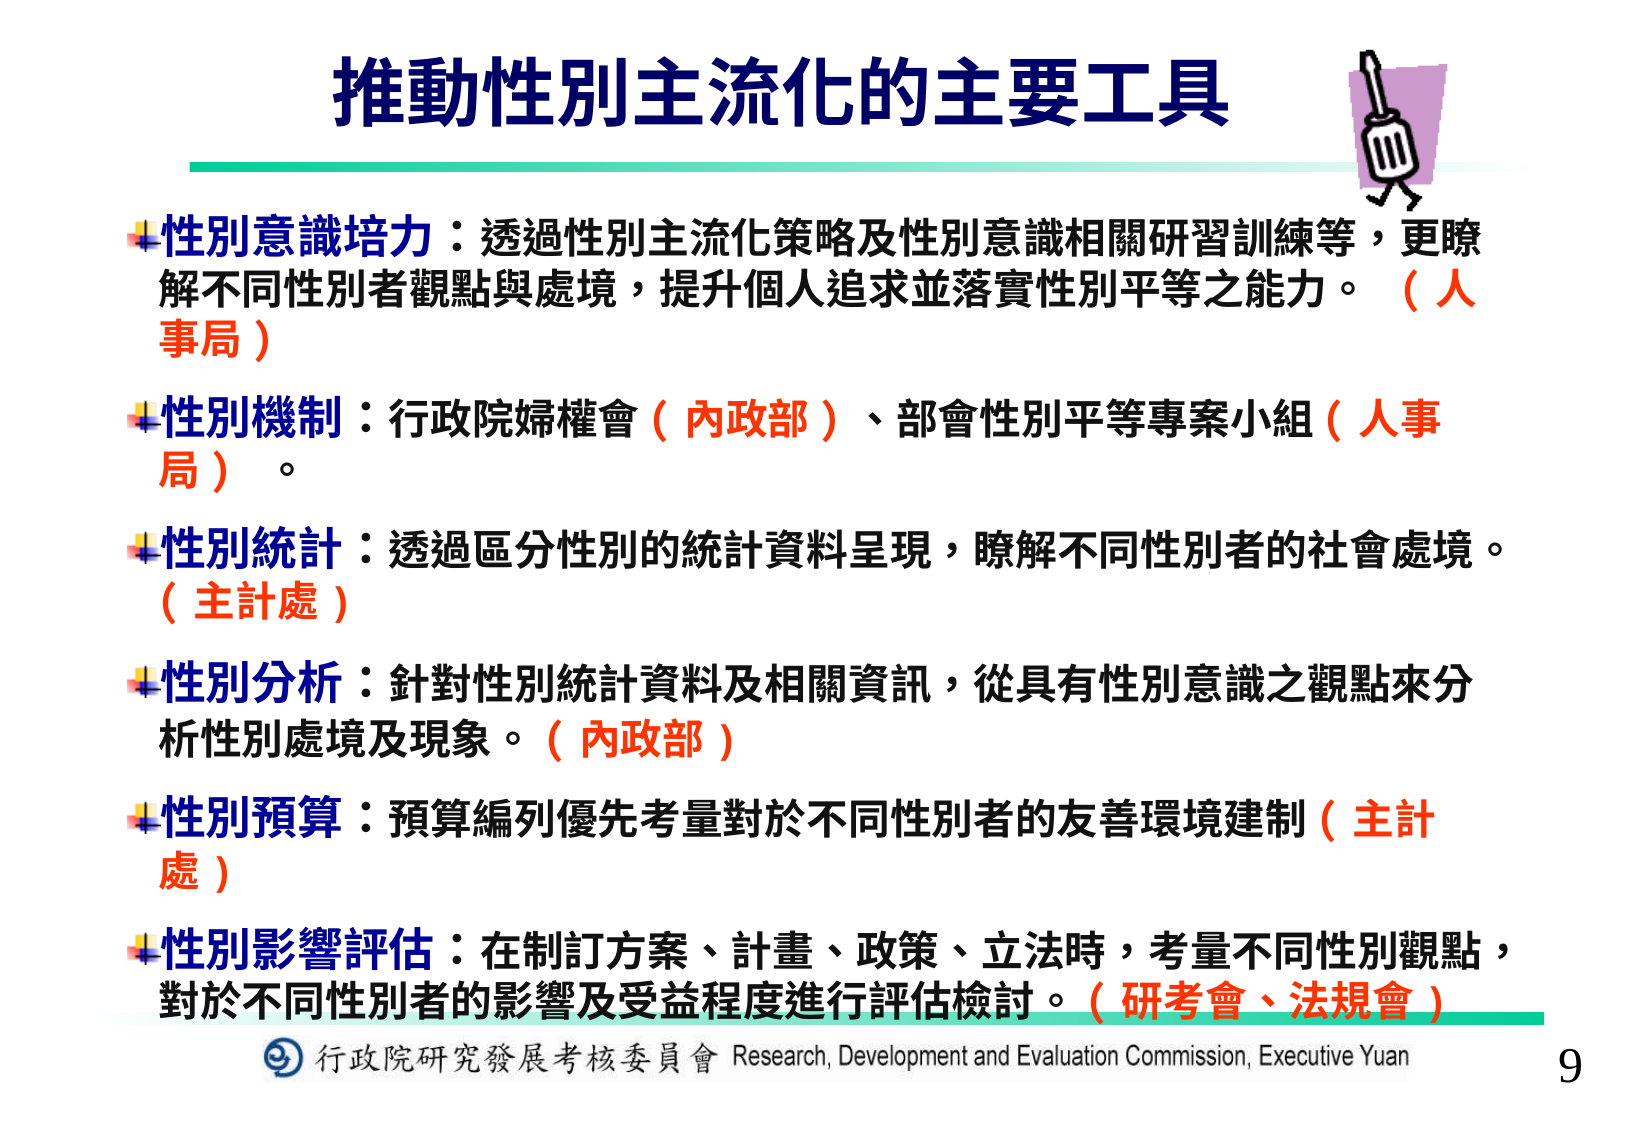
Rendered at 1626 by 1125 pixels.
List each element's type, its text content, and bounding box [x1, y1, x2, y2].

picture [127, 218, 161, 252]
picture [127, 931, 161, 965]
picture [127, 664, 161, 698]
picture [1344, 42, 1451, 215]
picture [127, 800, 161, 834]
picture [127, 530, 161, 564]
text_box 性別意識培力：透過性別主流化策略及性別意識相關研習訓練等，更瞭解不同性別者觀點與處境，提升個人追求並落實性別平等之能力。 (人事局) 性別機制：行政院婦權會(內政部)、部會性別平等專案小組(人事局) 。 性別統計：透過區分性別的統計資料呈現，瞭解不同性別者的社會處境。(主計處) 性別分析：針對性別統計資料及相關資訊，從具有性別意識之觀點來分析性別處境及現象。(內政部) 性別預算：預算編列優先考量對於不同性別者的友善環境建制(主計處) 性別影響評估：在制訂方案、計畫、政策、立法時，考量不同性別觀點，對於不同性別者的影響及受益程度進行評估檢討。(研考會、法規會) [112, 200, 1525, 1110]
text_box 推動性別主流化的主要工具 [37, 37, 1526, 143]
picture [127, 399, 161, 433]
